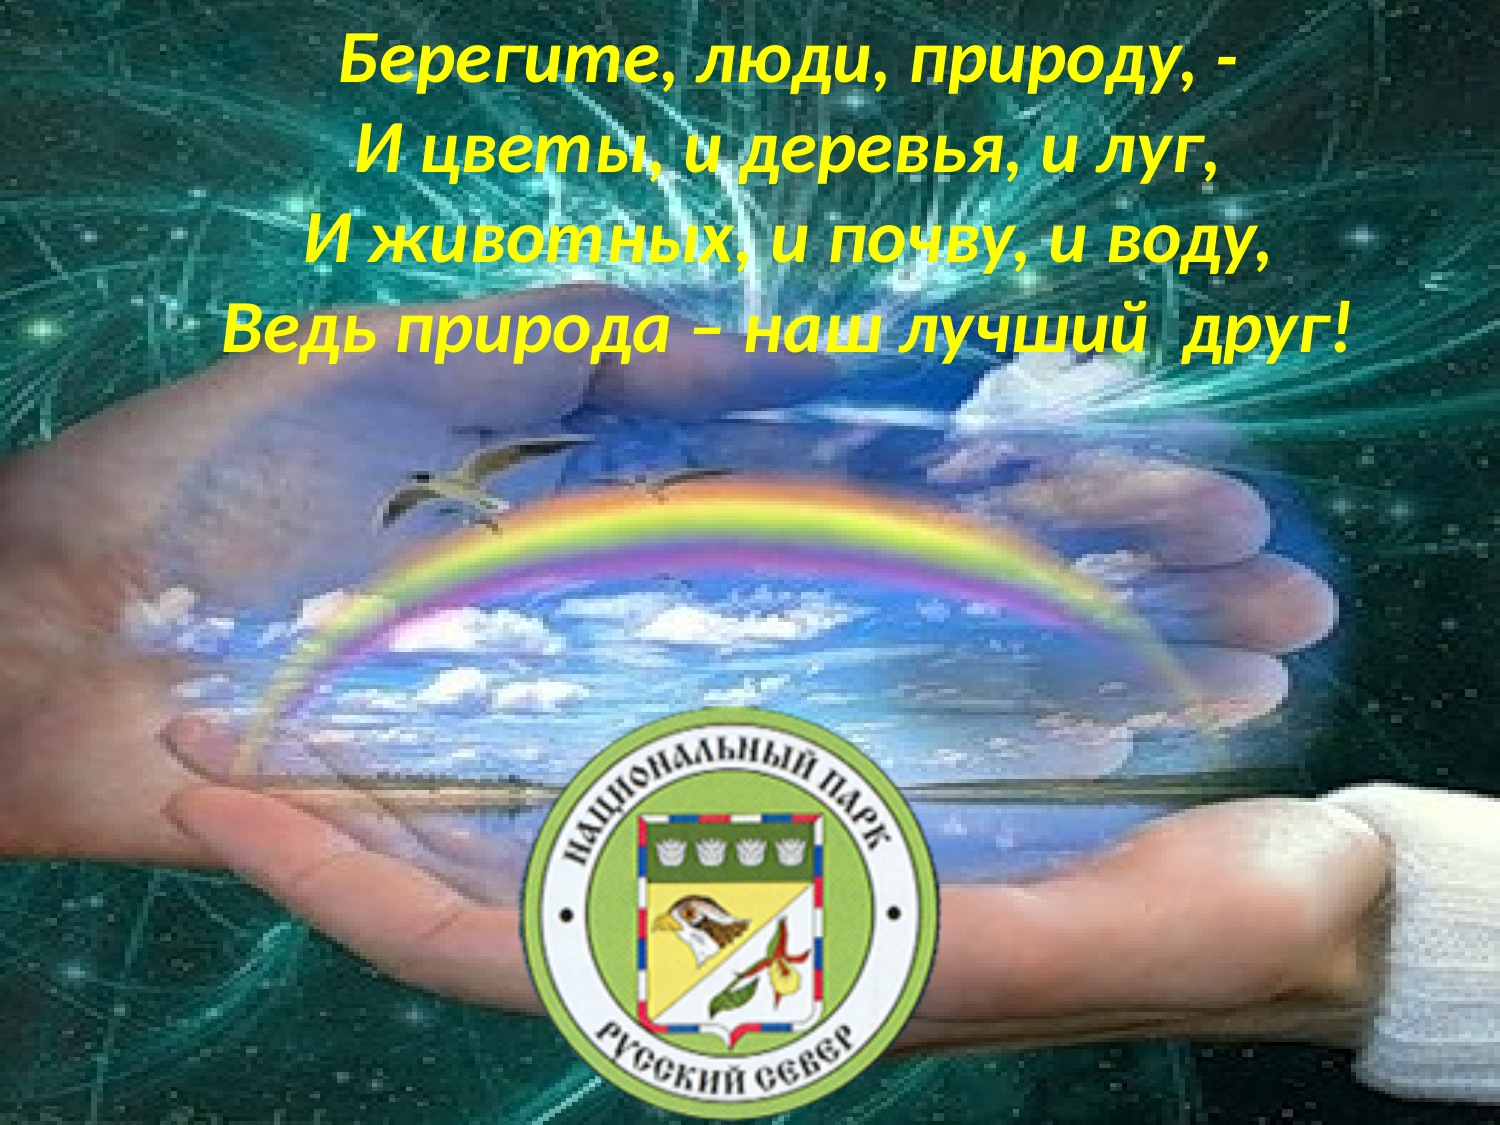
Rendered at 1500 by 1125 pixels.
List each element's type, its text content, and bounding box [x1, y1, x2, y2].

picture [0, 0, 1500, 1125]
text_box Берегите, люди, природу, - И цветы, и деревья, и луг, И животных, и почву, и воду, Ведь природа – наш лучший друг! [206, 0, 1370, 465]
